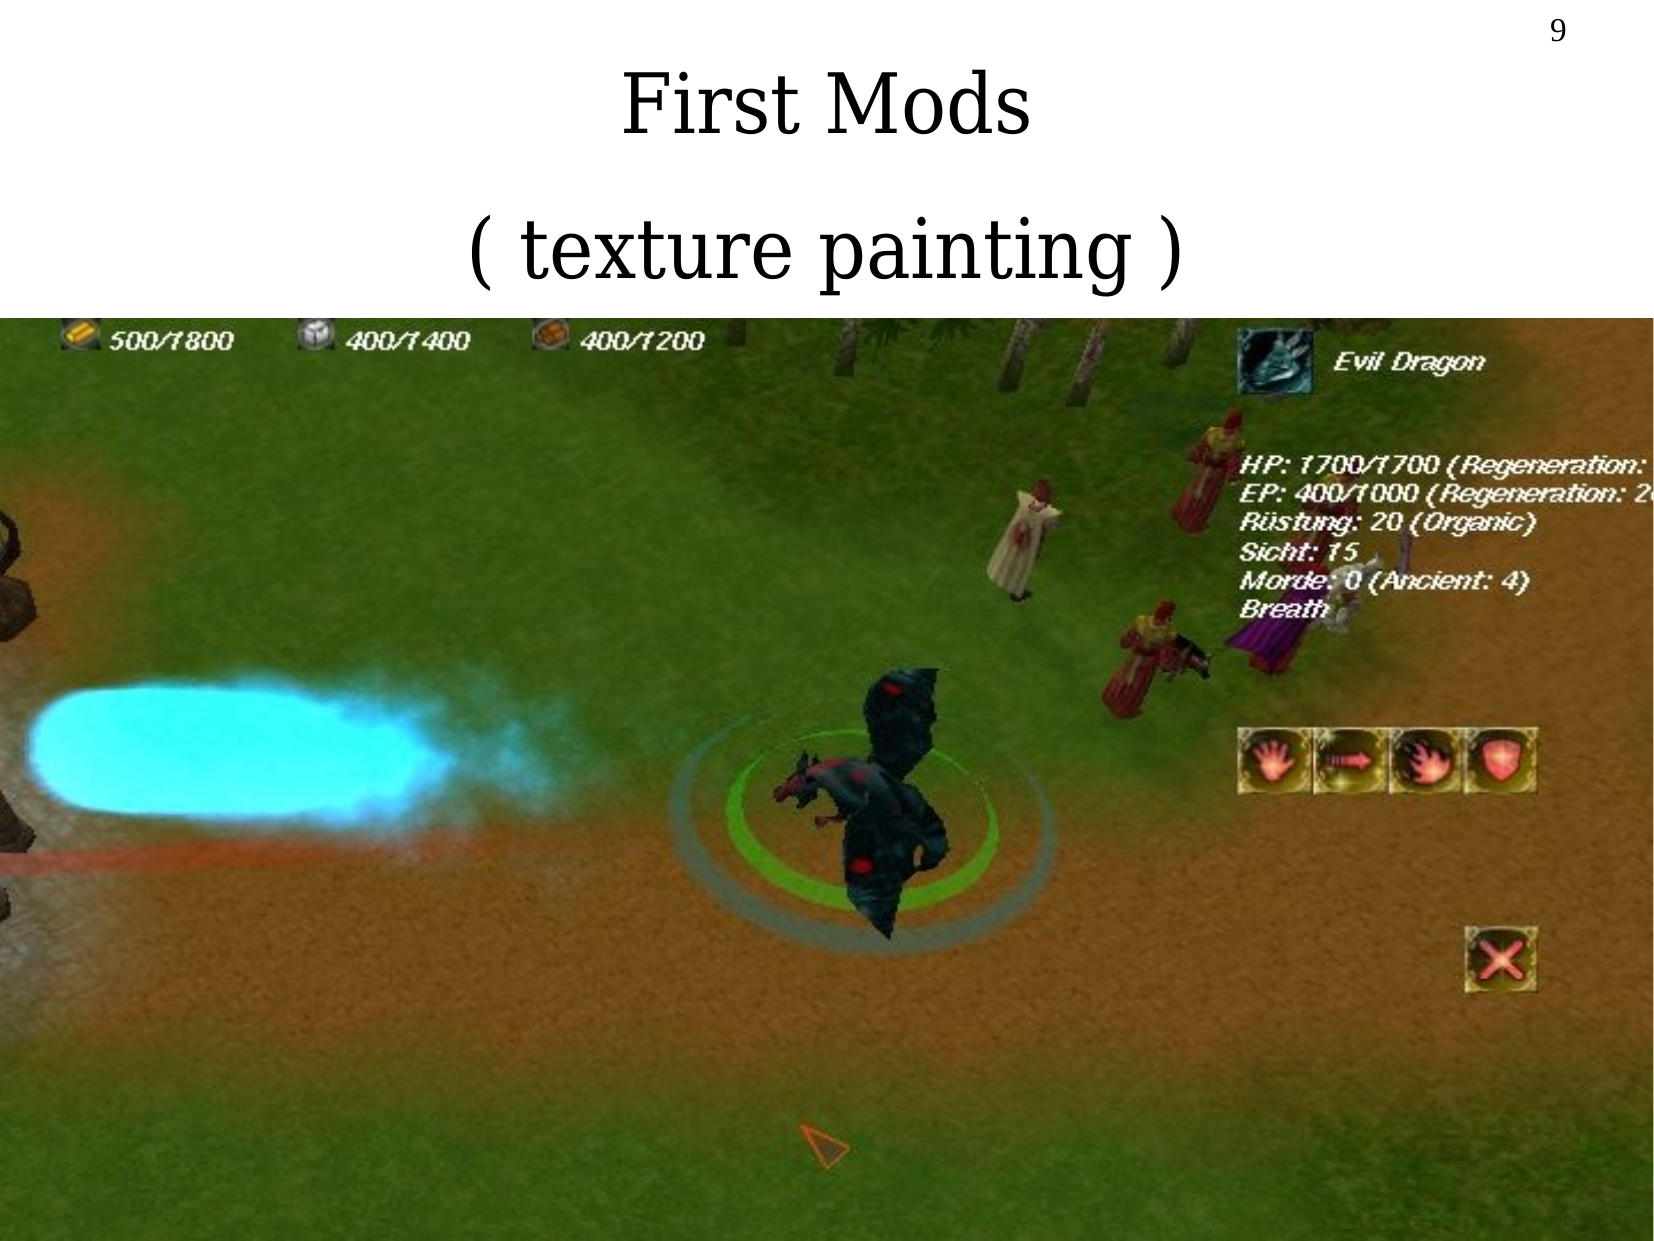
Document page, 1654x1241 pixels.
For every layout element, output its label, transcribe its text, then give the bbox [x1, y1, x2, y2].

picture [0, 318, 1654, 1241]
title First Mods ( texture painting ) [82, 31, 1571, 275]
